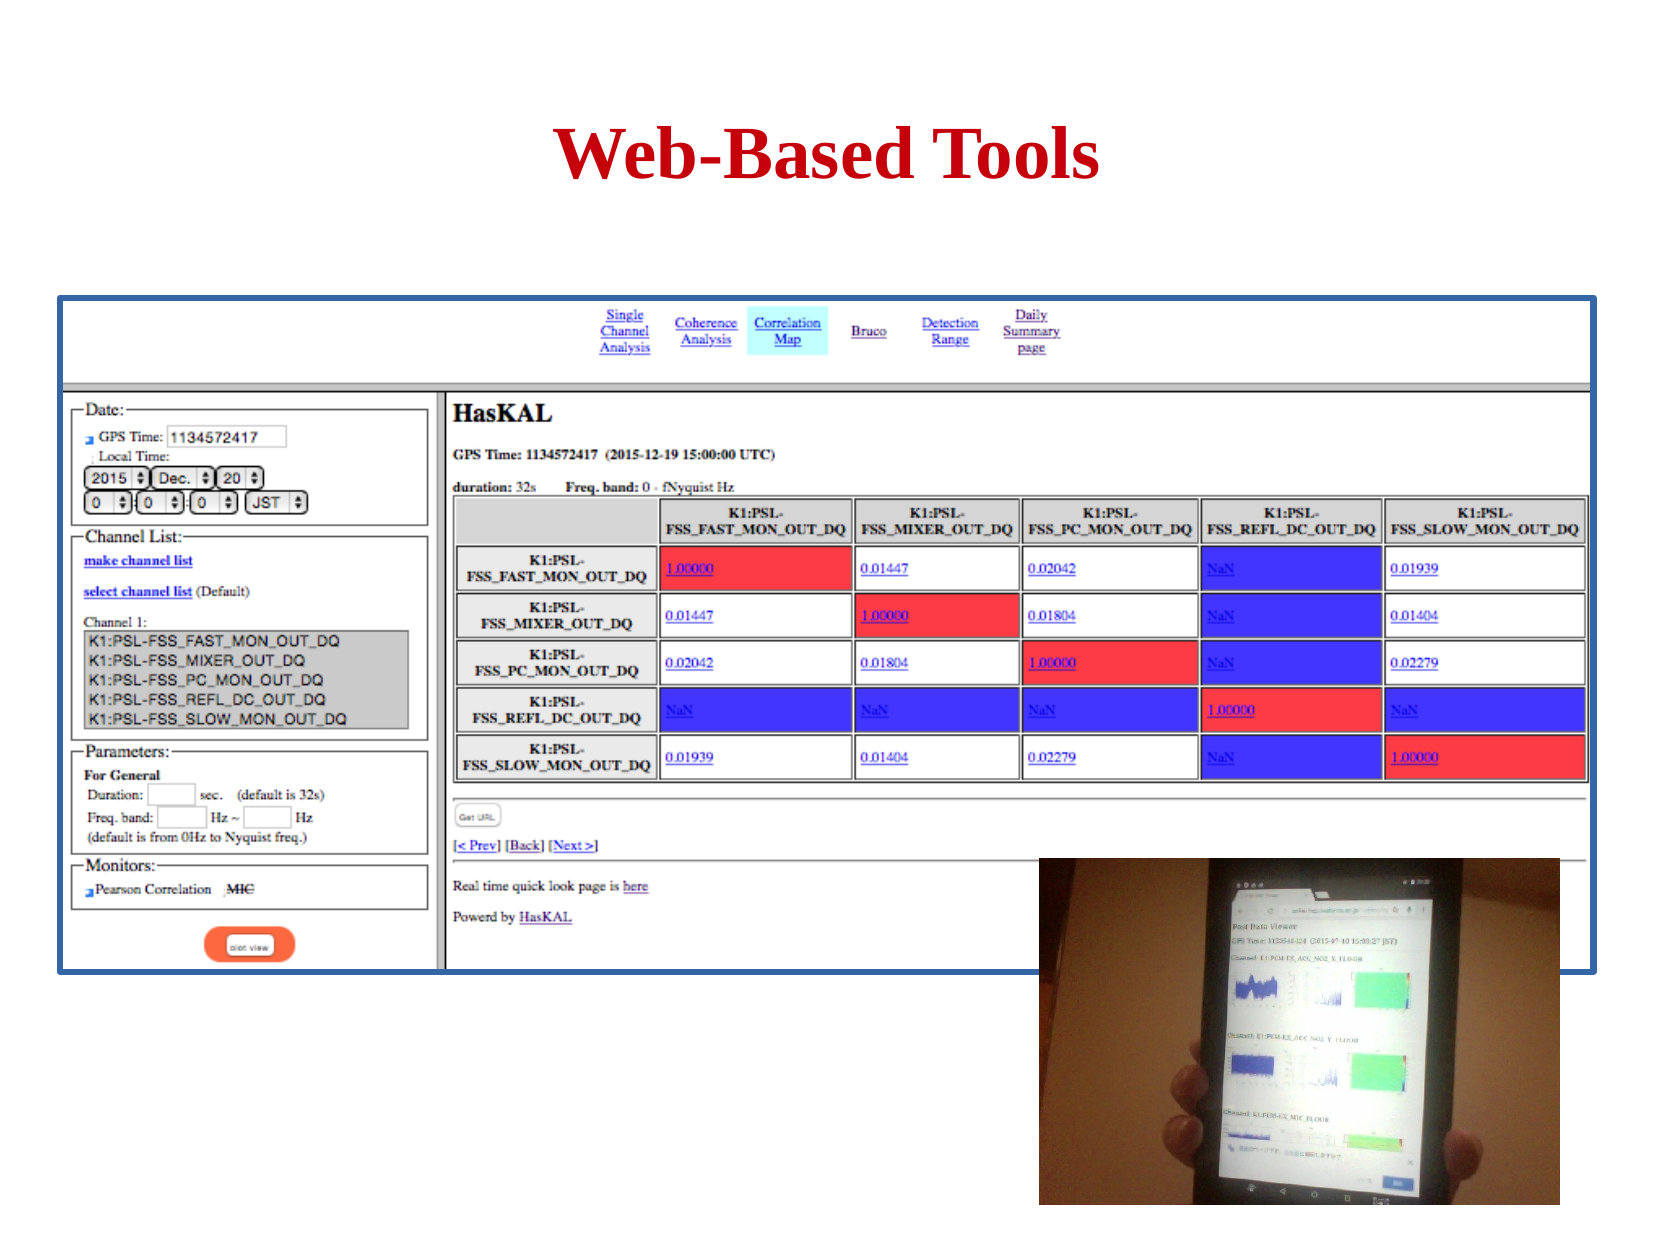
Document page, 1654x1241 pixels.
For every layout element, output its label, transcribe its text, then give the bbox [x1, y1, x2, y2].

title Web-Based Tools [82, 49, 1571, 257]
picture [63, 300, 1591, 1205]
